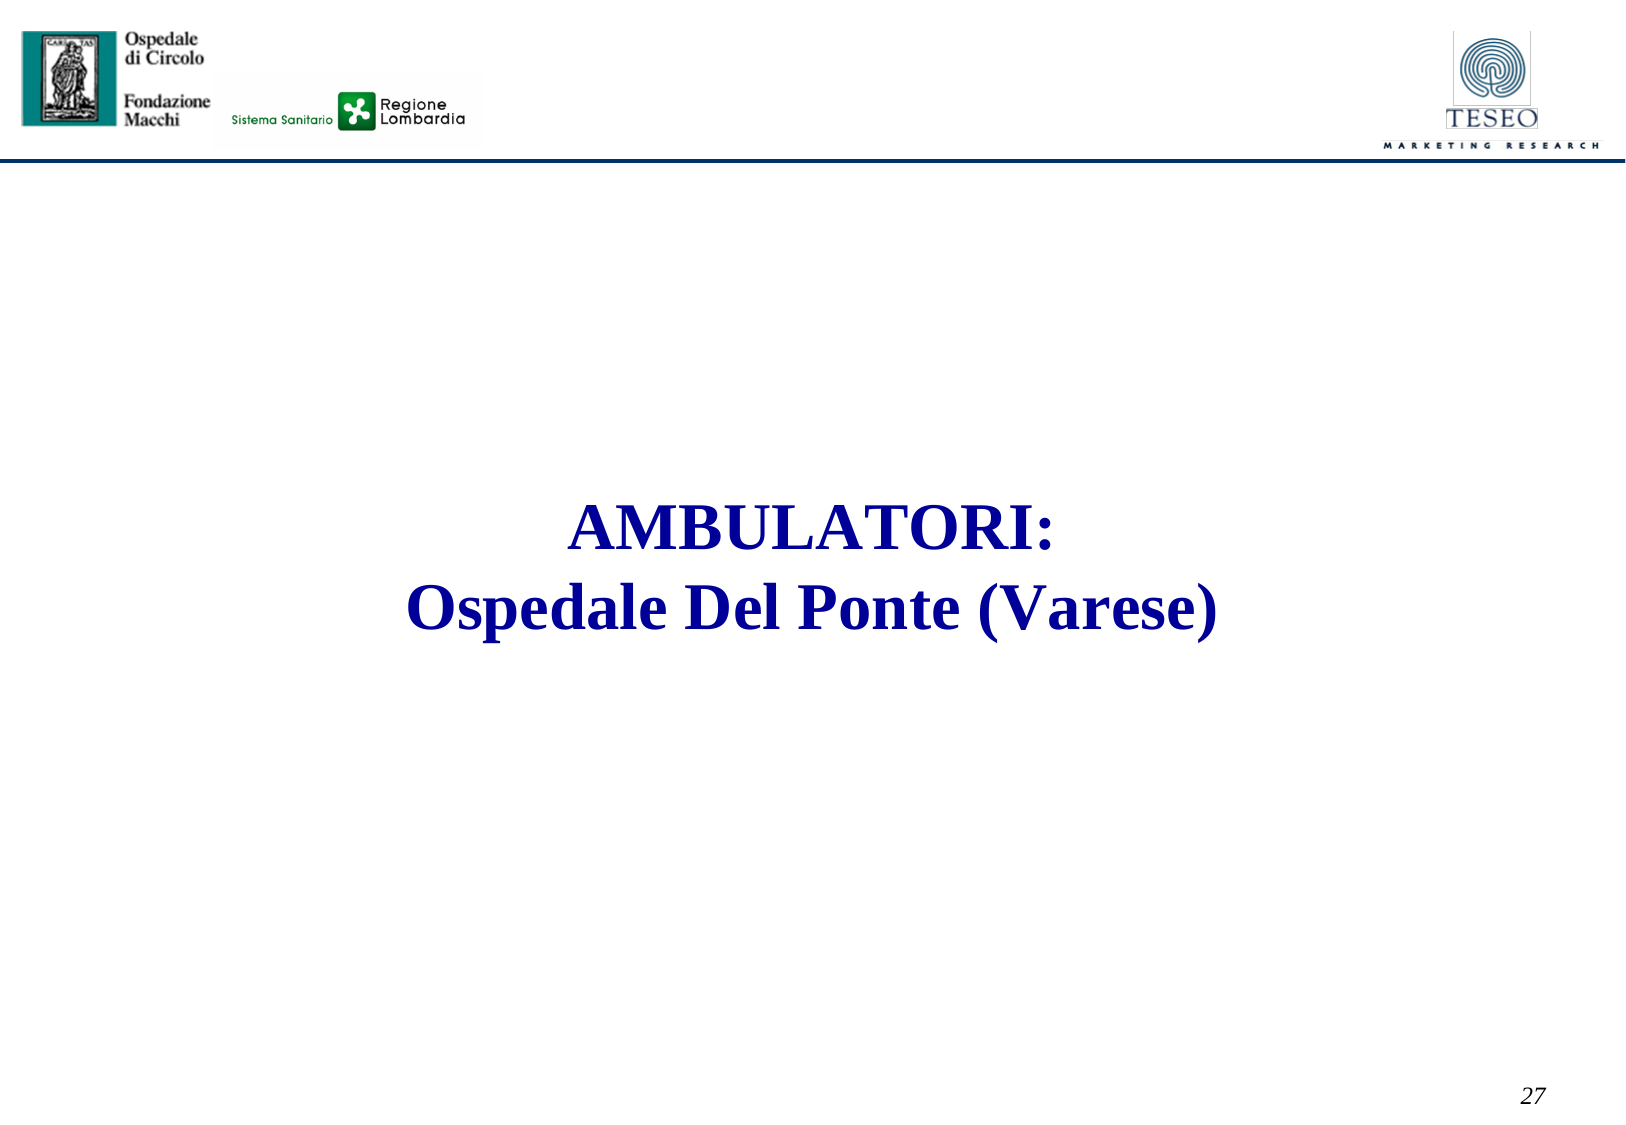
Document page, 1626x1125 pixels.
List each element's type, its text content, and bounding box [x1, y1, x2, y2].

text_box AMBULATORI: Ospedale Del Ponte (Varese) [121, 469, 1504, 657]
picture [1381, 31, 1604, 149]
picture [21, 31, 483, 149]
